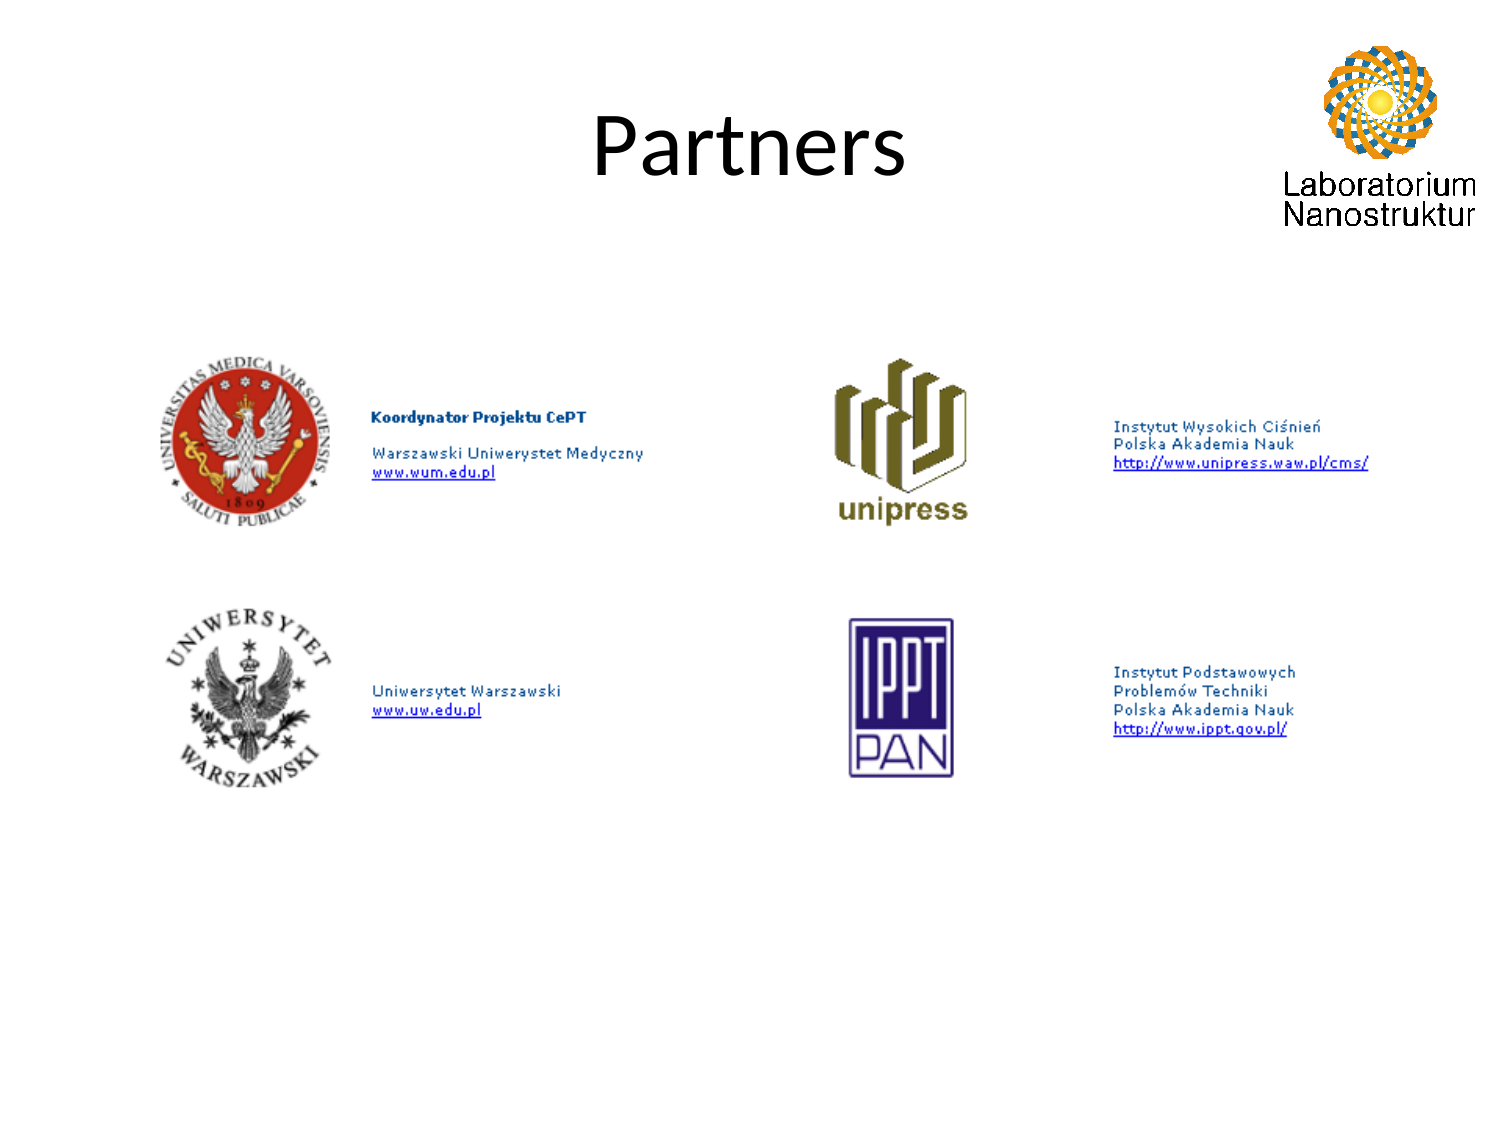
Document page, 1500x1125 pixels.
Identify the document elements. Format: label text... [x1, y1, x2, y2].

picture [1285, 46, 1475, 226]
title Partners [75, 20, 1426, 257]
picture [139, 326, 1381, 814]
